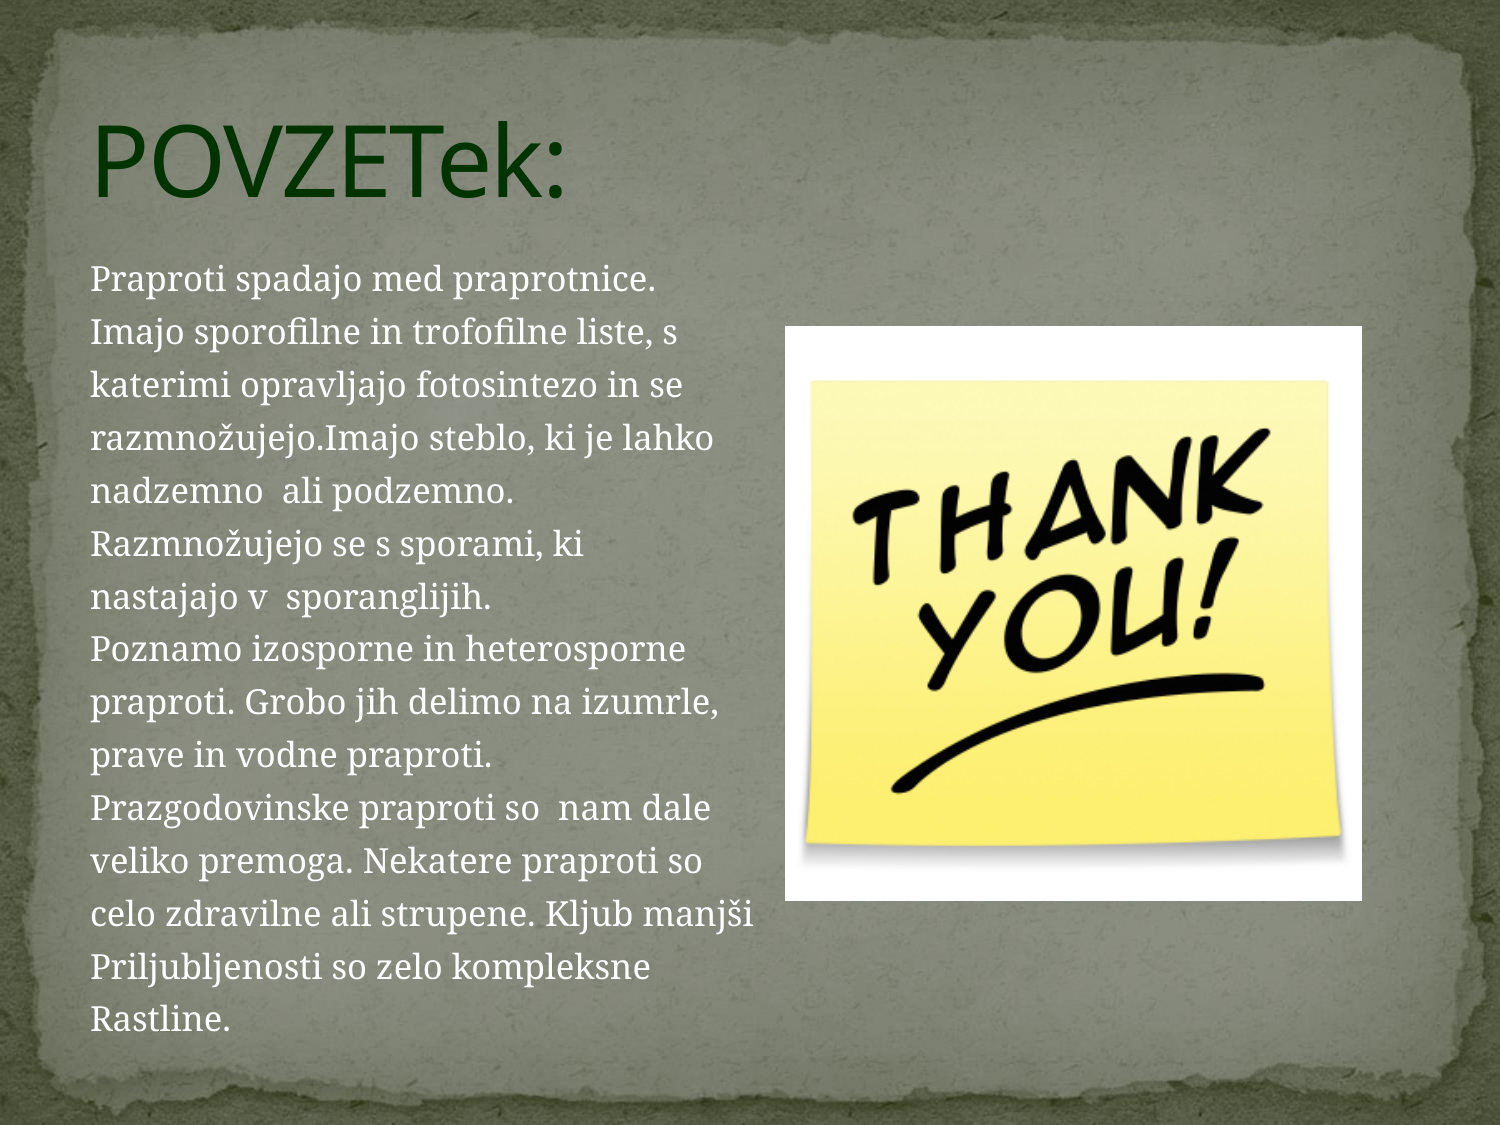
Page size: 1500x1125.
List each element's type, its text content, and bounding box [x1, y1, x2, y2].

picture [0, 0, 1500, 1125]
list Praproti spadajo med praprotnice. Imajo sporofilne in trofofilne liste, s katerimi opravljajo fotosintezo in se razmnožujejo.Imajo steblo, ki je lahko nadzemno ali podzemno. Razmnožujejo se s sporami, ki nastajajo v sporanglijih. Poznamo izosporne in heterosporne praproti. Grobo jih delimo na izumrle, prave in vodne praproti. Prazgodovinske praproti so nam dale veliko premoga. Nekatere praproti so celo zdravilne ali strupene. Kljub manjši Priljubljenosti so zelo kompleksne Rastline. [75, 249, 774, 1083]
title POVZETek: [75, 24, 1425, 225]
